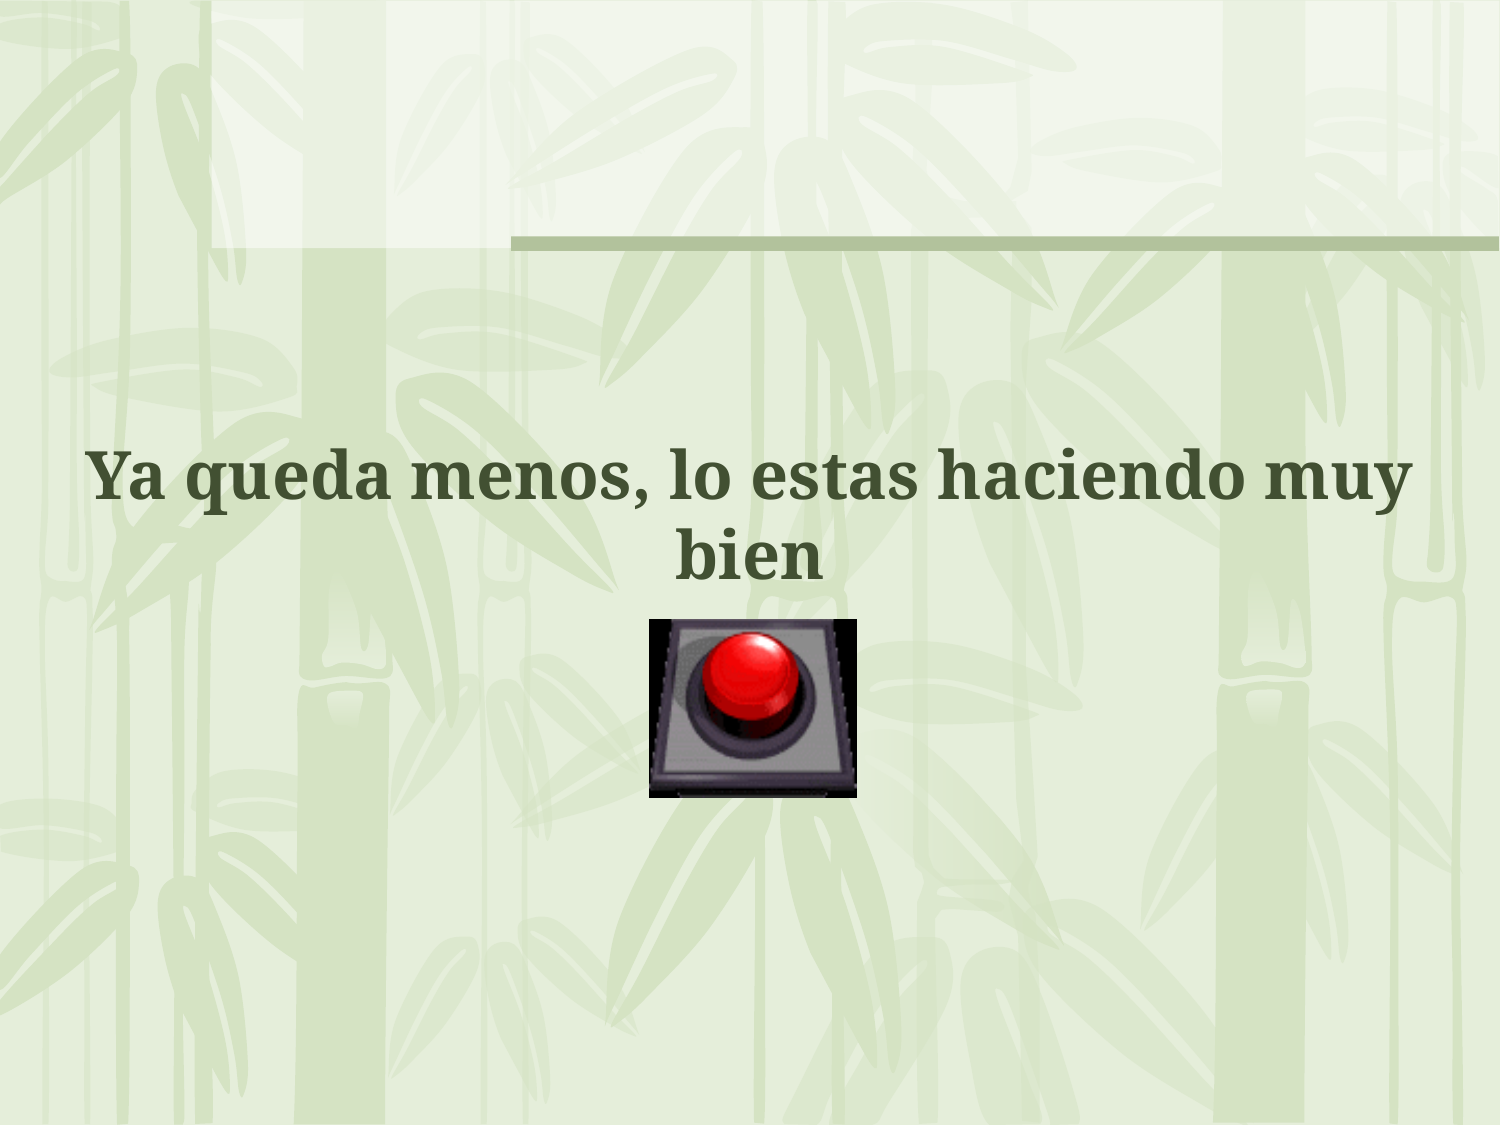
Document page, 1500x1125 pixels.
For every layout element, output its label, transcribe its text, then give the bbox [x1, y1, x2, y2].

subtitle Ya queda menos, lo estas haciendo muy bien [75, 21, 1426, 1006]
picture [649, 619, 857, 798]
